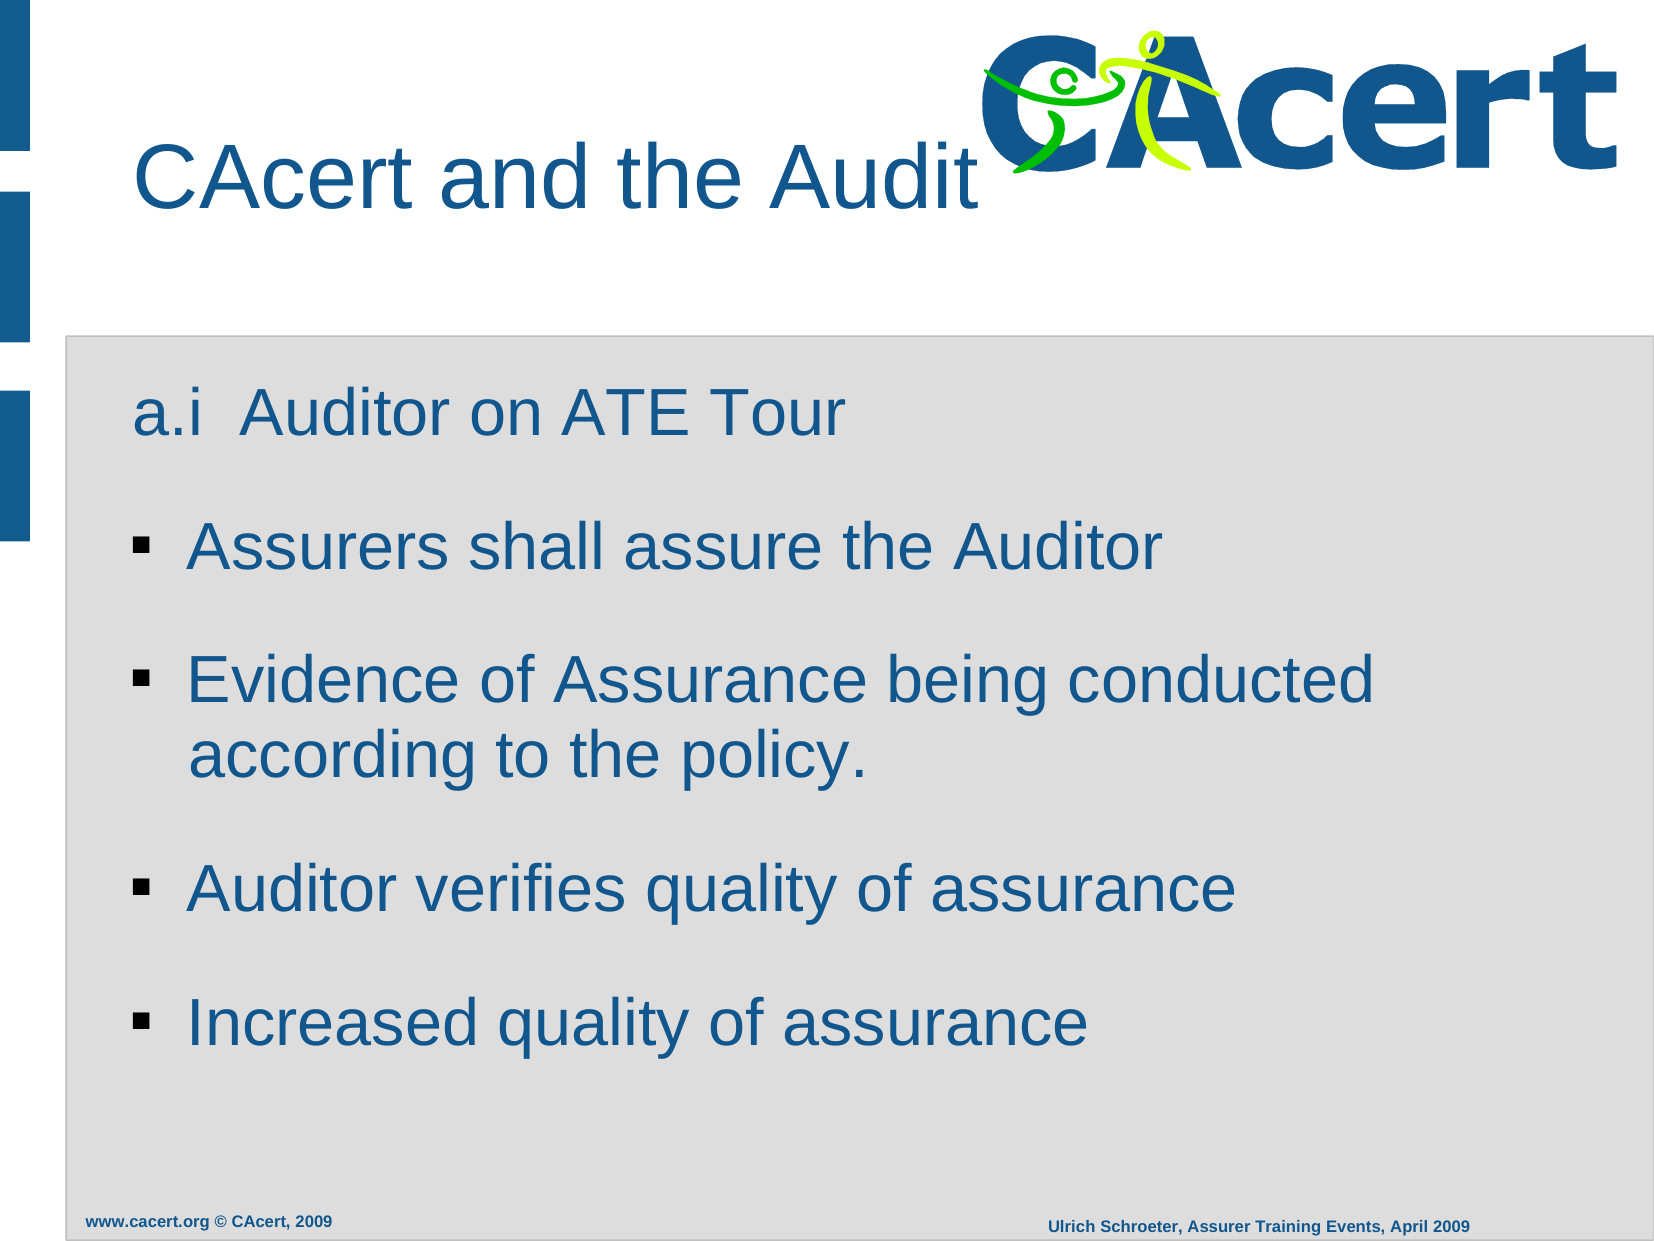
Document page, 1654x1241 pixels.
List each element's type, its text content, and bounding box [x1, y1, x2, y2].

text_box a.i Auditor on ATE Tour Assurers shall assure the Auditor Evidence of Assurance being conducted according to the policy. Auditor verifies quality of assurance Increased quality of assurance [118, 367, 1391, 1068]
text_box CAcert and the Audit [118, 118, 995, 236]
